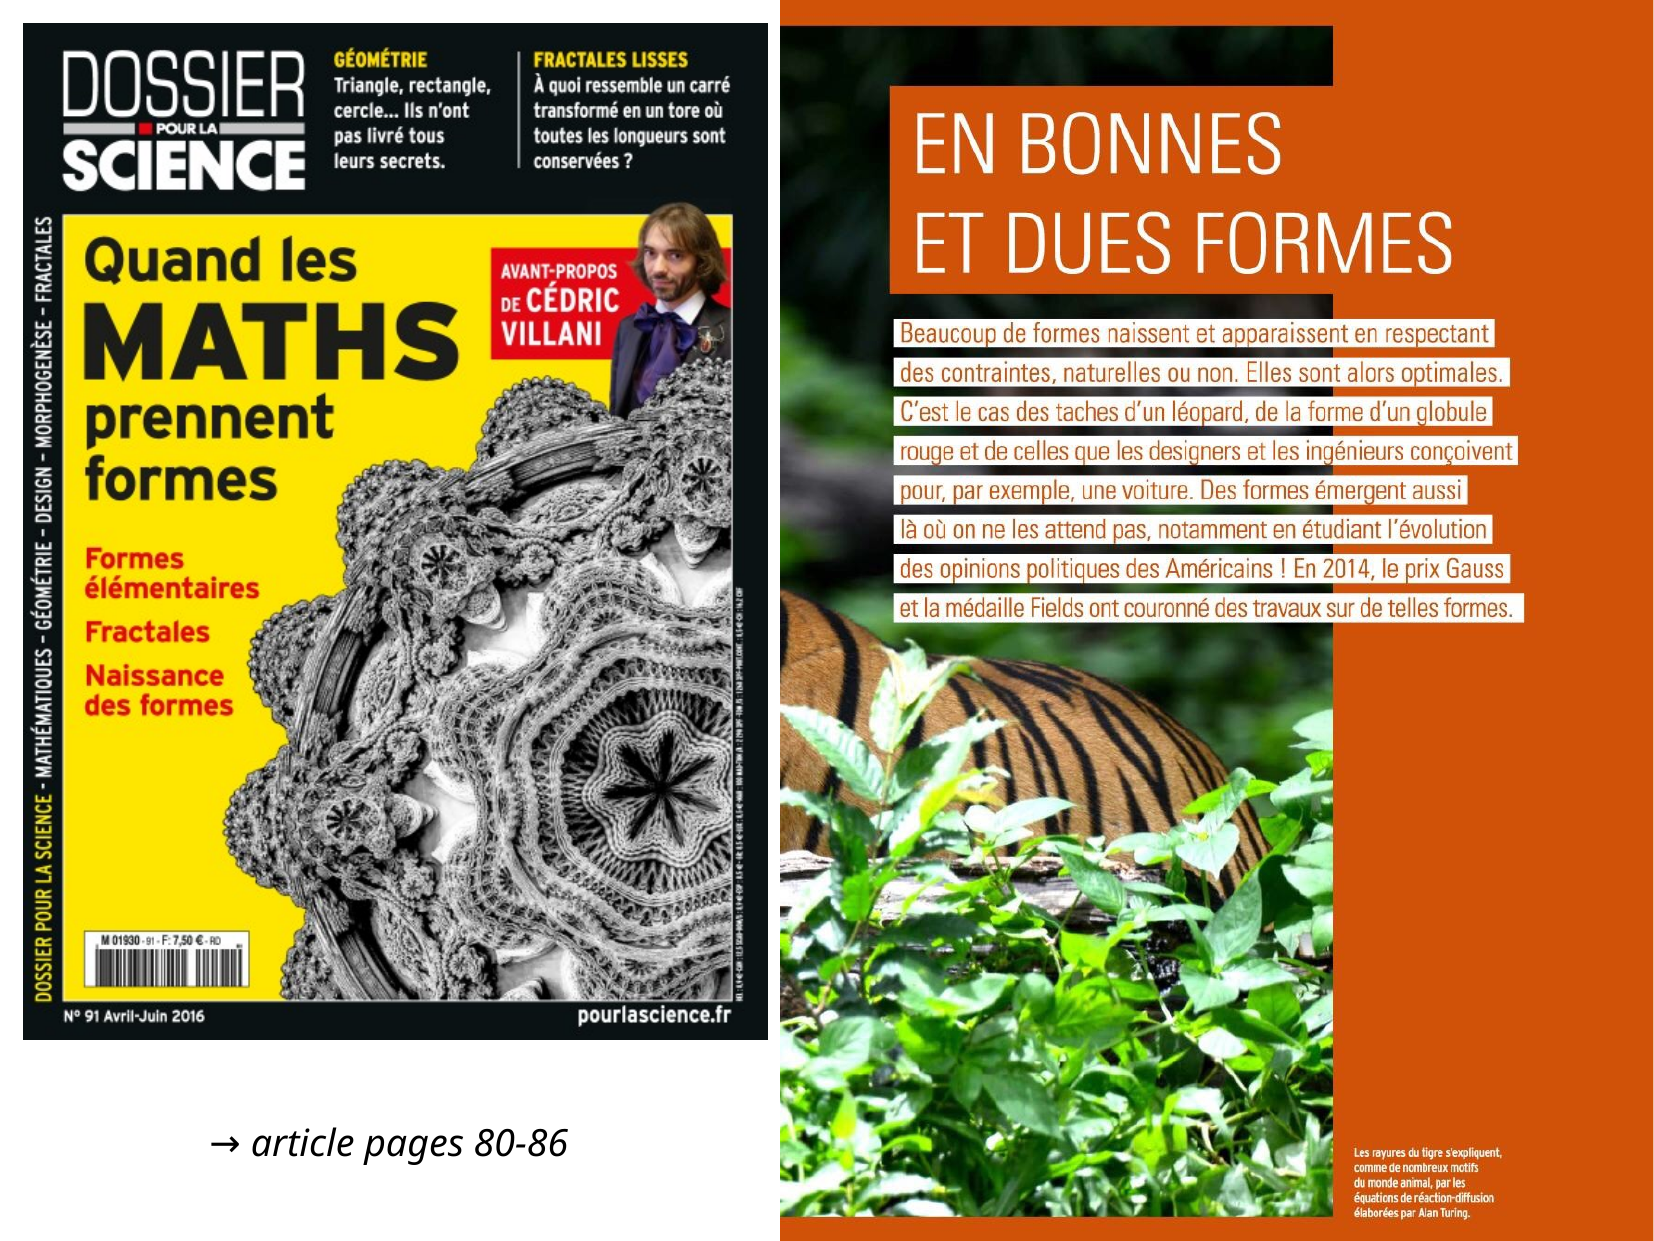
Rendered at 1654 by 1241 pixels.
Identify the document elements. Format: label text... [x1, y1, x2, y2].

text_box → article pages 80-86 [0, 1108, 781, 1170]
picture [23, 23, 768, 1040]
picture [780, 0, 1654, 1241]
